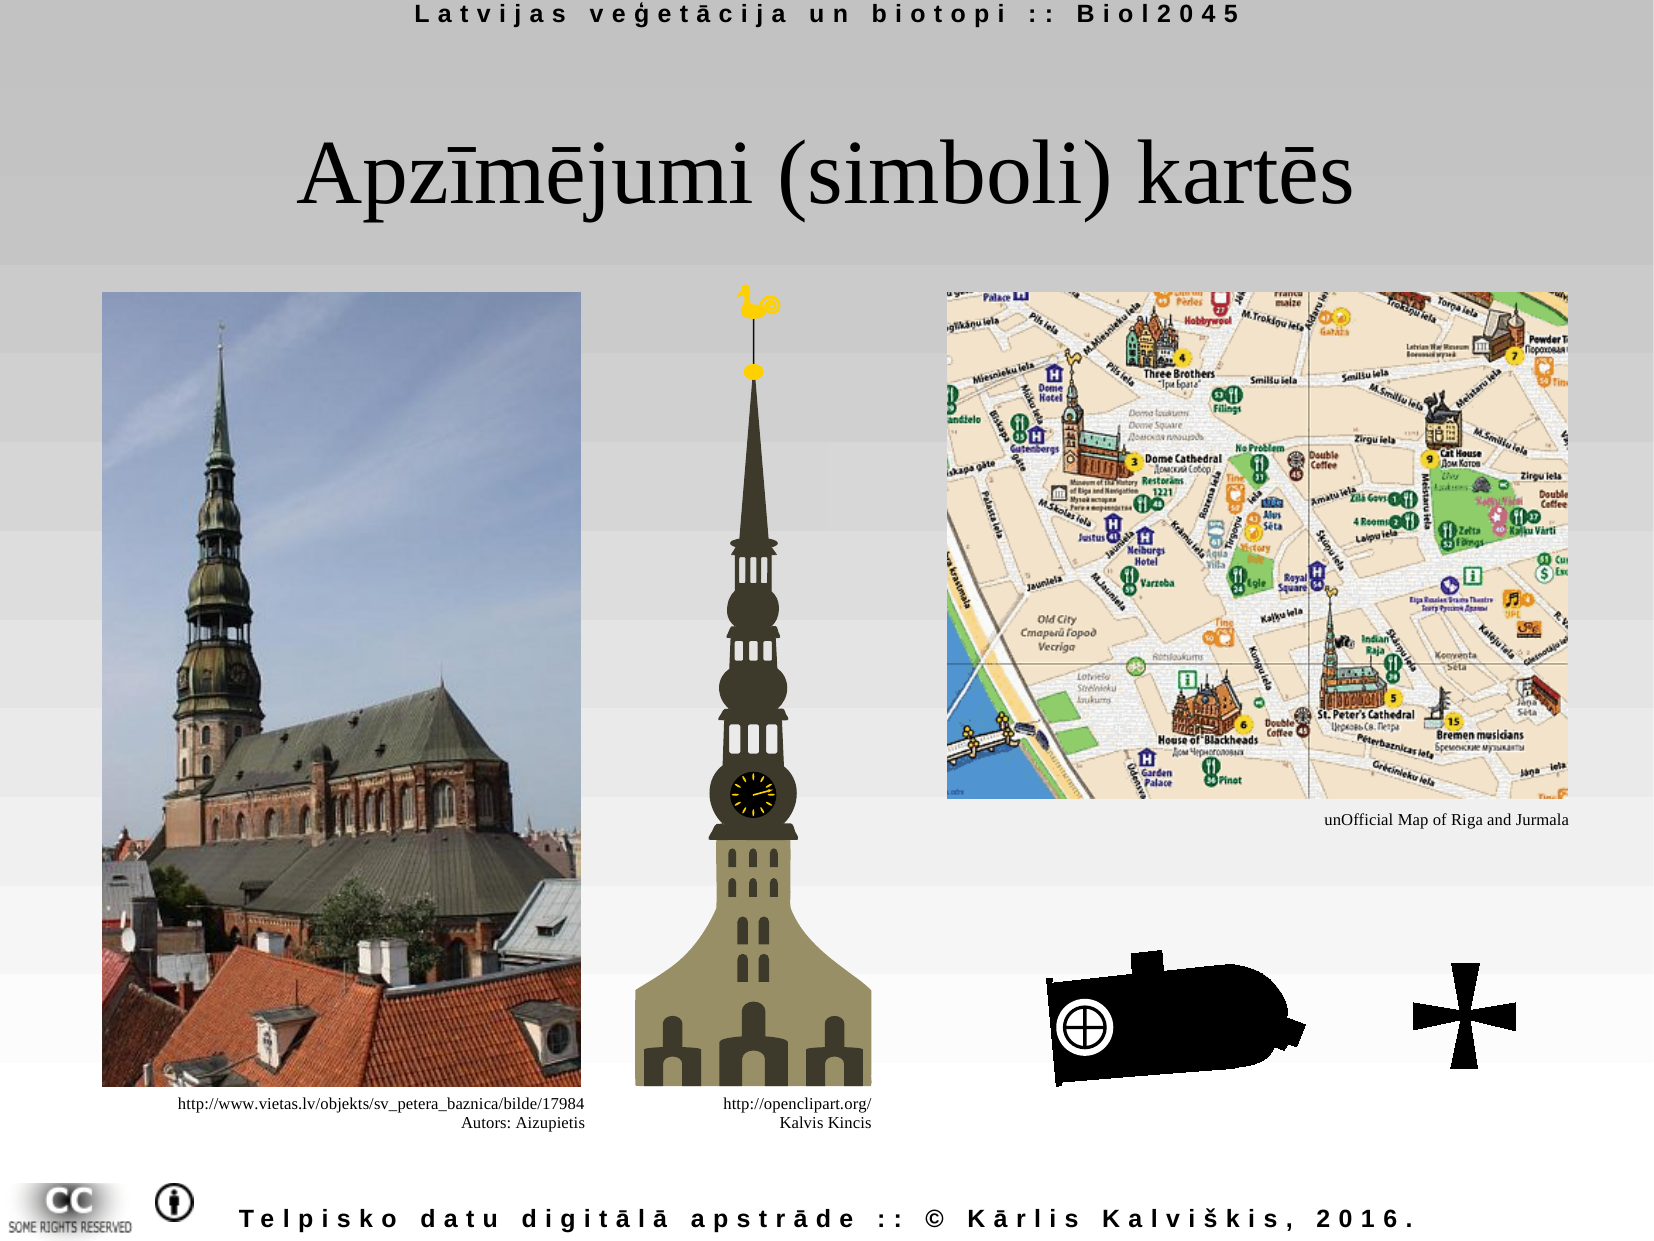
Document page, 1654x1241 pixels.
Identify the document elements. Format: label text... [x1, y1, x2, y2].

text_box http://openclipart.org/ Kalvis Kincis [724, 1094, 872, 1132]
text_box [1413, 963, 1516, 1069]
title Apzīmējumi (simboli) kartēs [29, 49, 1625, 296]
text_box [1046, 950, 1306, 1087]
picture [0, 0, 1654, 1241]
text_box unOfficial Map of Riga and Jurmala [1325, 810, 1570, 829]
text_box http://www.vietas.lv/objekts/sv_petera_baznica/bilde/17984 Autors: Aizupietis [181, 1094, 586, 1132]
